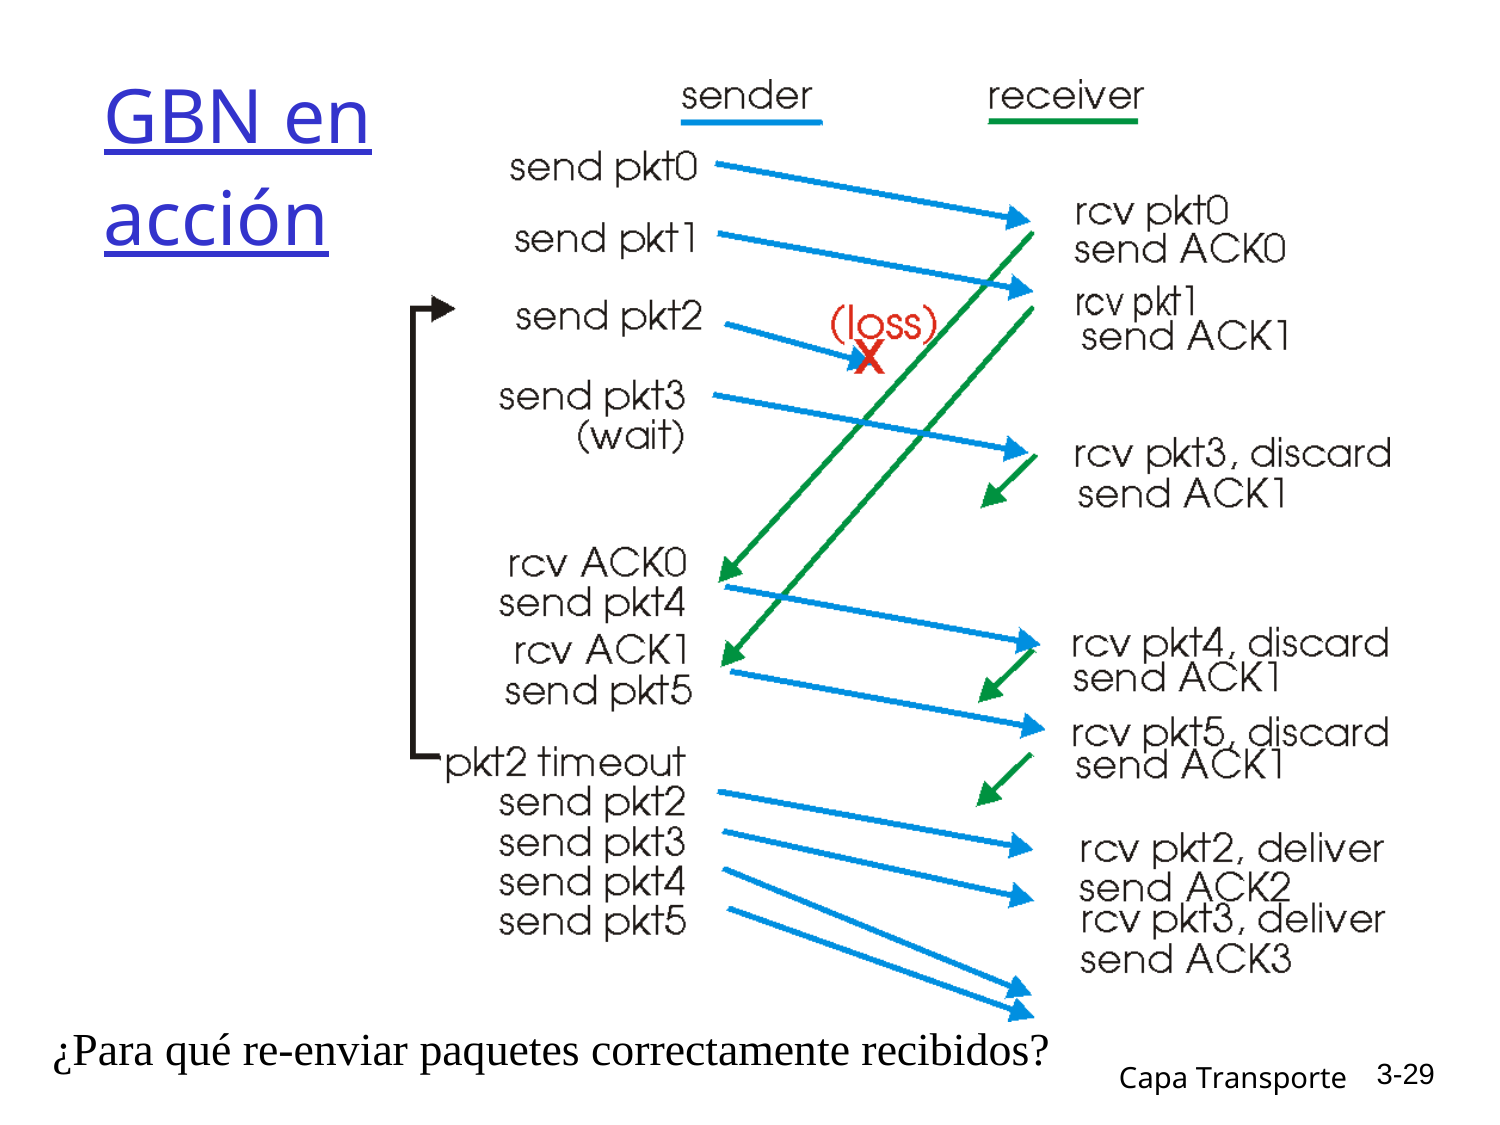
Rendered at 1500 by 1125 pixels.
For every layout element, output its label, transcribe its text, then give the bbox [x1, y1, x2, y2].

text_box ¿Para qué re-enviar paquetes correctamente recibidos? [37, 1017, 1066, 1083]
picture [410, 79, 1390, 1022]
title GBN en acción [89, 53, 1365, 278]
